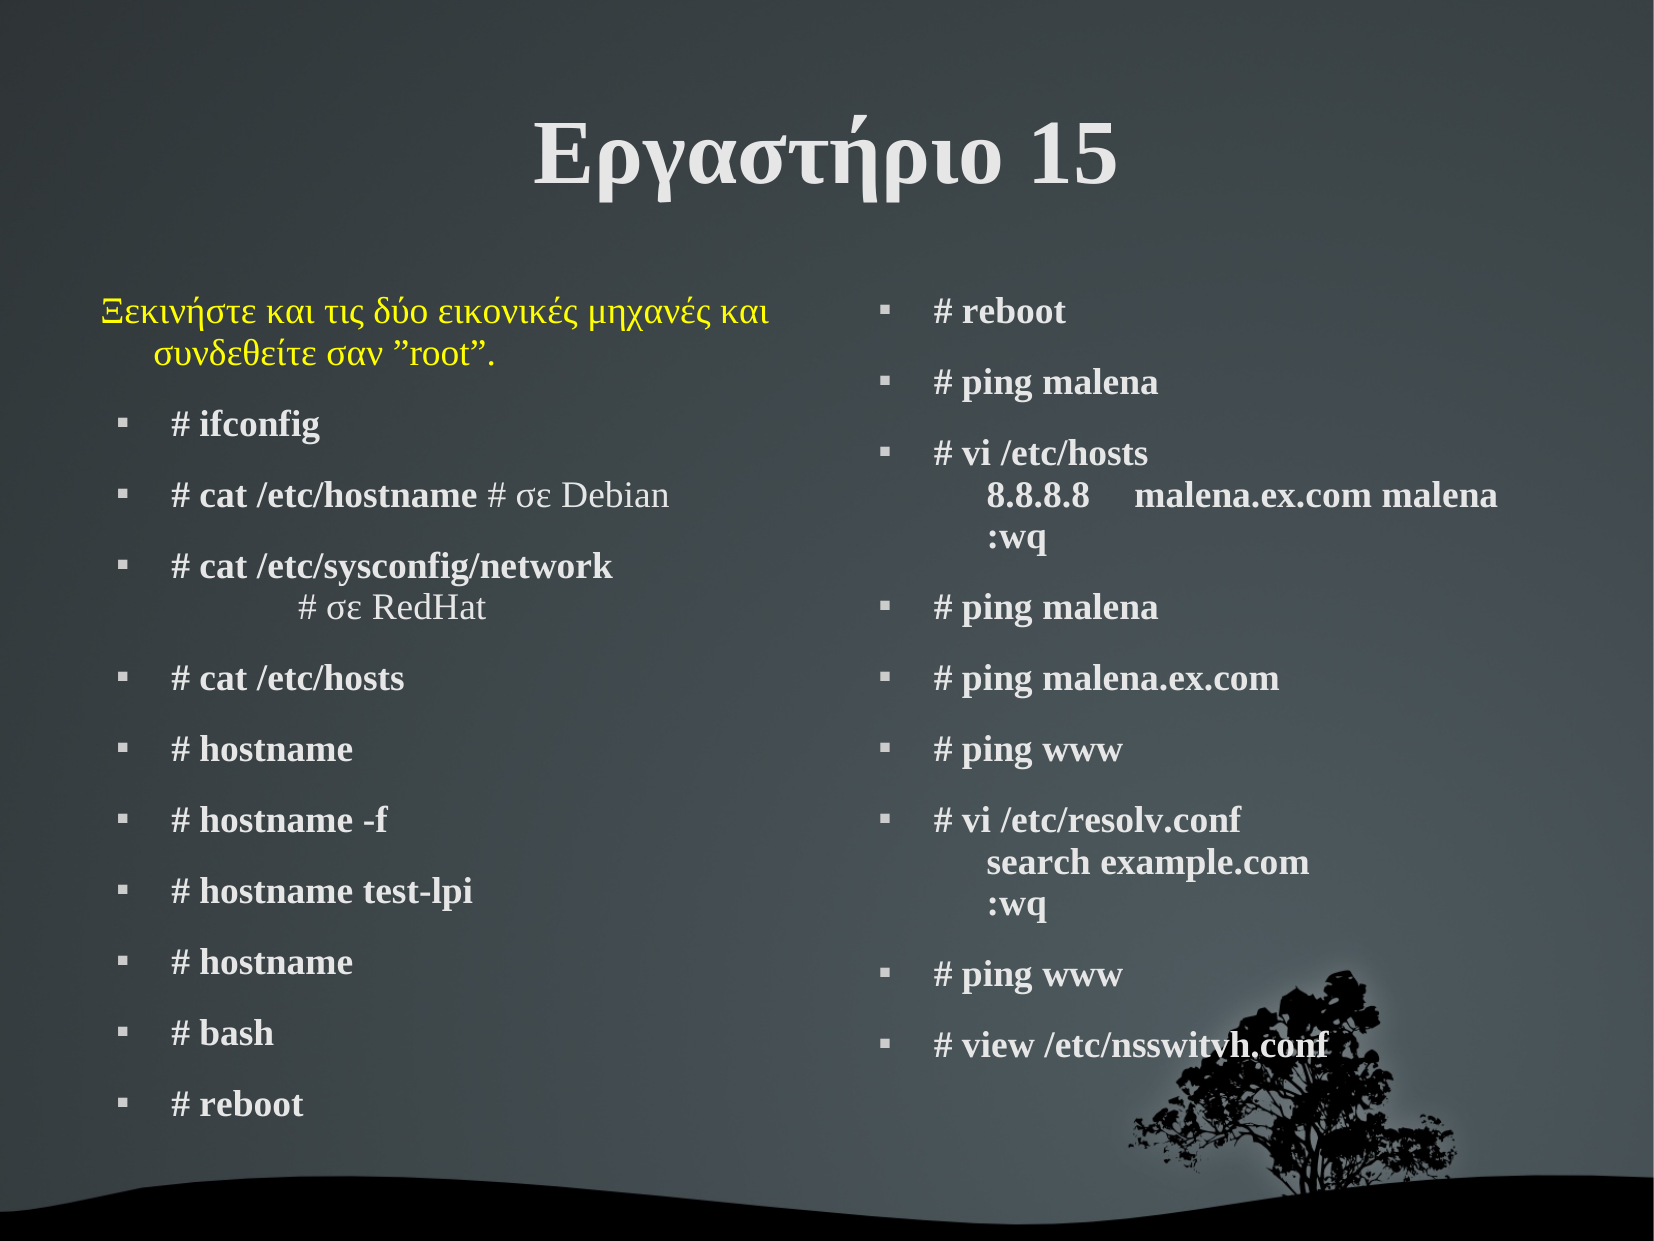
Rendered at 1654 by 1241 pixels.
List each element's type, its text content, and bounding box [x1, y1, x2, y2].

title Εργαστήριο 15 [82, 49, 1571, 257]
list Ξεκινήστε και τις δύο εικονικές μηχανές και συνδεθείτε σαν ”root”. # ifconfig # cat /etc/hostname # σε Debian # cat /etc/sysconfig/network # σε RedHat # cat /etc/hosts # hostname # hostname -f # hostname test-lpi # hostname # bash # reboot [82, 290, 809, 1241]
picture [0, 0, 1654, 1241]
list # reboot # ping malena # vi /etc/hosts 8.8.8.8 malena.ex.com malena :wq # ping malena # ping malena.ex.com # ping www # vi /etc/resolv.conf search example.com :wq # ping www # view /etc/nsswitvh.conf [845, 290, 1572, 1164]
